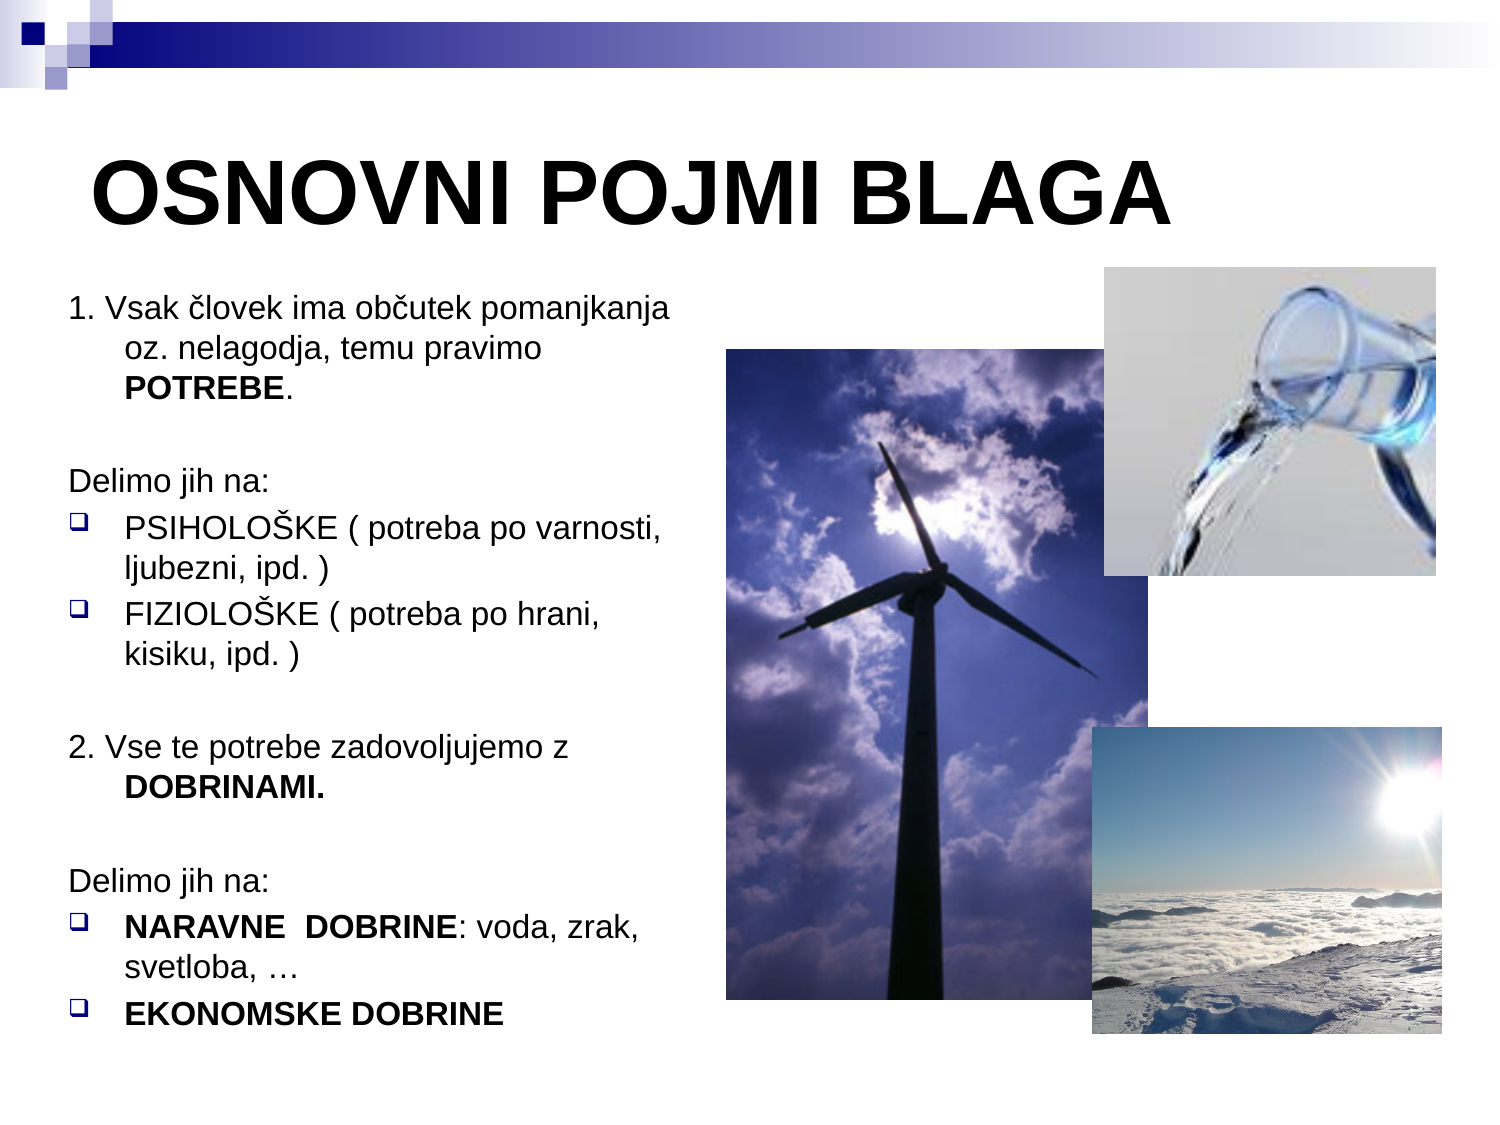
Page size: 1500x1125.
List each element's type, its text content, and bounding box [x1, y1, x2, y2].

list 1. Vsak človek ima občutek pomanjkanja oz. nelagodja, temu pravimo POTREBE. Delimo jih na: PSIHOLOŠKE ( potreba po varnosti, ljubezni, ipd. ) FIZIOLOŠKE ( potreba po hrani, kisiku, ipd. ) 2. Vse te potrebe zadovoljujemo z DOBRINAMI. Delimo jih na: NARAVNE DOBRINE: voda, zrak, svetloba, … EKONOMSKE DOBRINE [53, 278, 716, 917]
title OSNOVNI POJMI BLAGA [75, 75, 1425, 300]
picture [726, 267, 1442, 1035]
